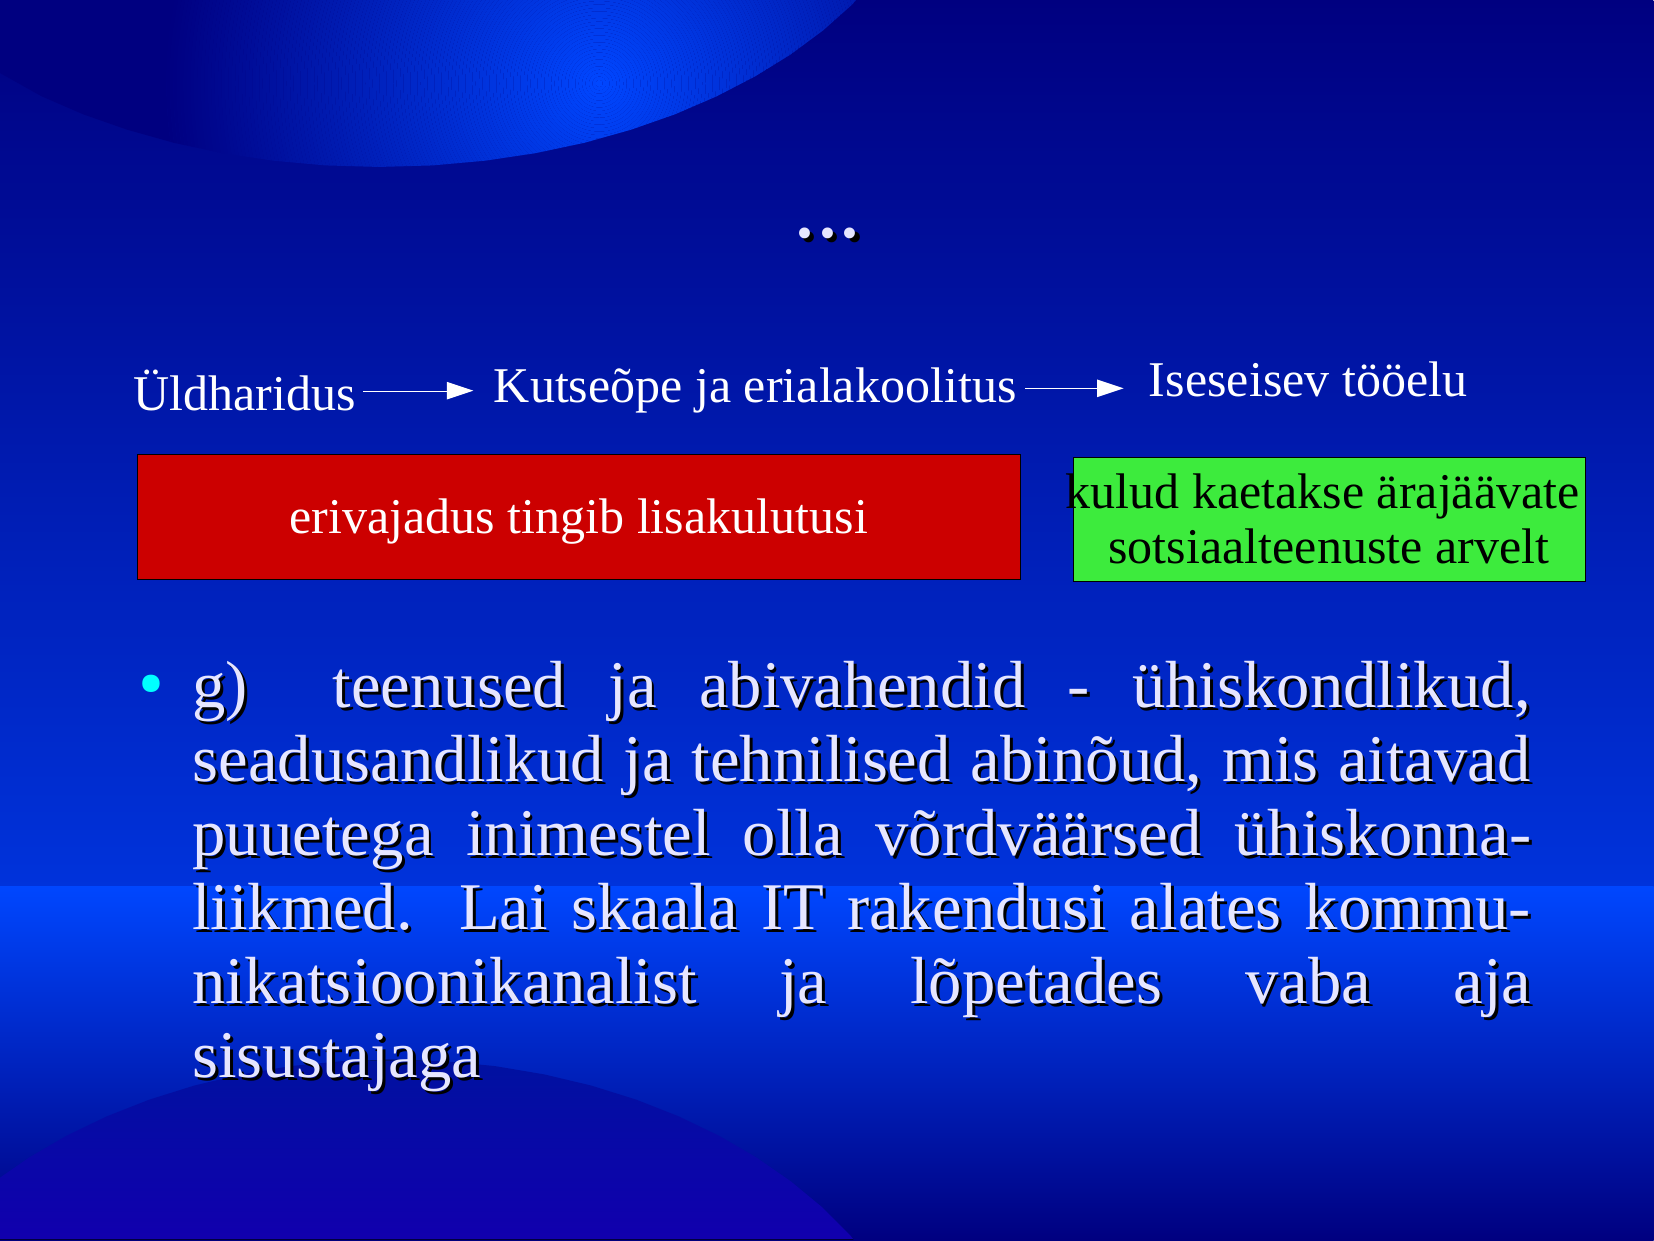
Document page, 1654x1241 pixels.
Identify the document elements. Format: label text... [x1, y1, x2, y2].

text_box Kutseõpe ja erialakoolitus [494, 358, 1085, 414]
text_box Iseseisev tööelu [1148, 351, 1586, 407]
title ... [121, 102, 1534, 311]
text_box kulud kaetakse ärajäävate sotsiaalteenuste arvelt [1073, 457, 1586, 582]
list g) teenused ja abivahendid - ühiskondlikud, seadusandlikud ja tehnilised abinõud, mis aitavad puuetega inimestel olla võrdväärsed ühiskonna-liikmed. Lai skaala IT rakendusi alates kommu-nikatsioonikanalist ja lõpetades vaba aja sisustajaga [121, 648, 1534, 1127]
text_box Üldharidus [133, 365, 416, 421]
text_box erivajadus tingib lisakulutusi [137, 454, 1021, 580]
